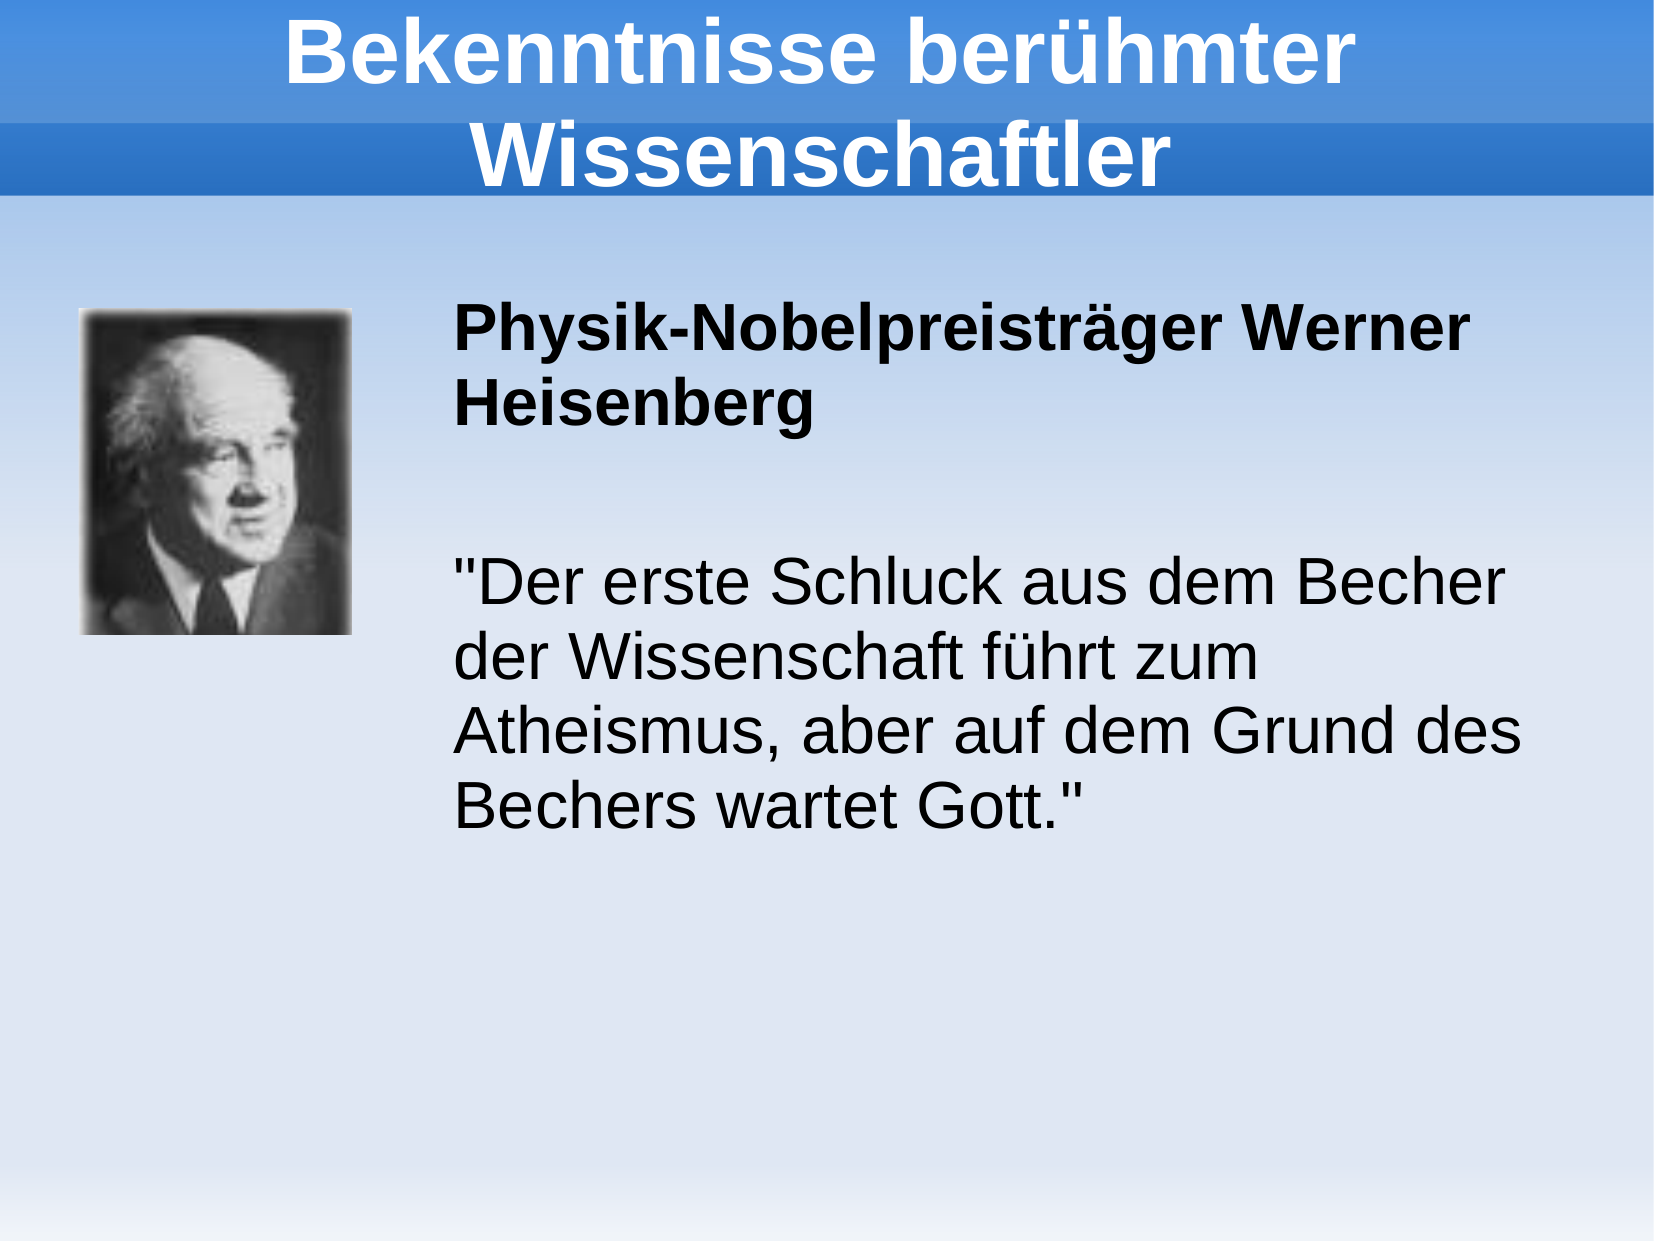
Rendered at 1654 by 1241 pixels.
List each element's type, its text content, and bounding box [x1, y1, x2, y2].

title Bekenntnisse berühmter Wissenschaftler [76, 1, 1565, 207]
picture [0, 0, 1654, 1241]
list Physik-Nobelpreisträger Werner Heisenberg "Der erste Schluck aus dem Becher der Wissenschaft führt zum Atheismus, aber auf dem Grund des Bechers wartet Gott." [382, 290, 1571, 1094]
